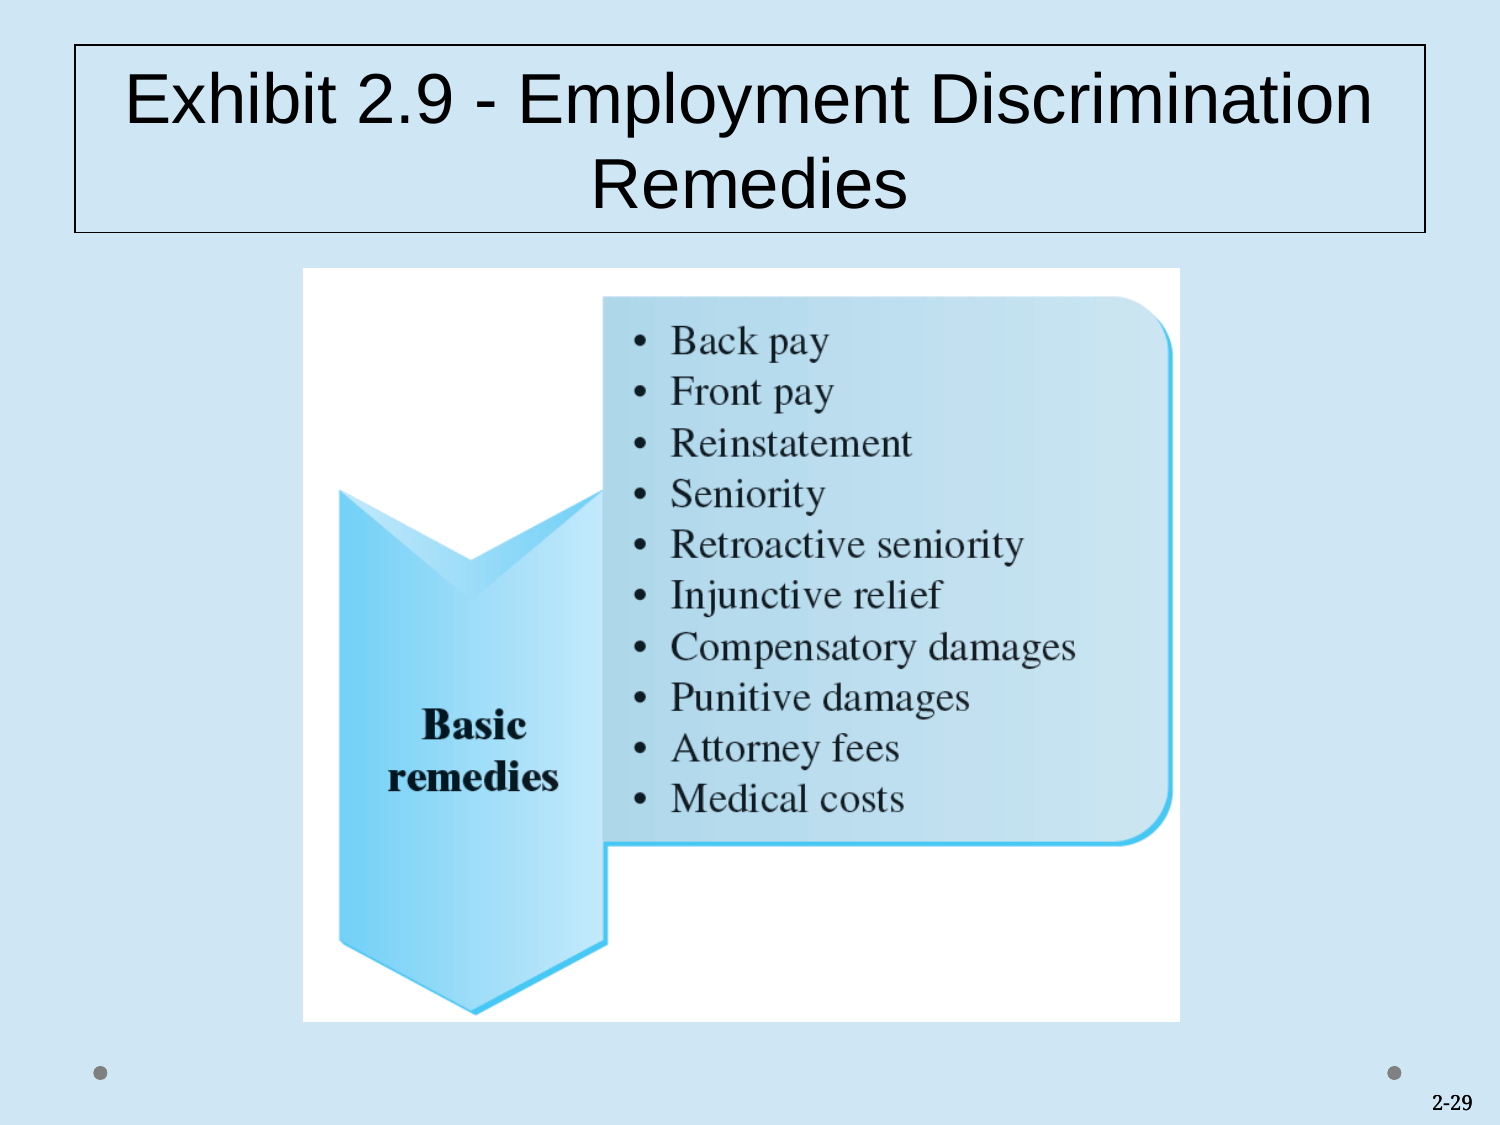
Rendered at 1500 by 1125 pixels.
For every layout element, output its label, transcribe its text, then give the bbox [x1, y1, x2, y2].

title Exhibit 2.9 - Employment Discrimination Remedies [75, 45, 1425, 233]
picture [303, 268, 1180, 1022]
